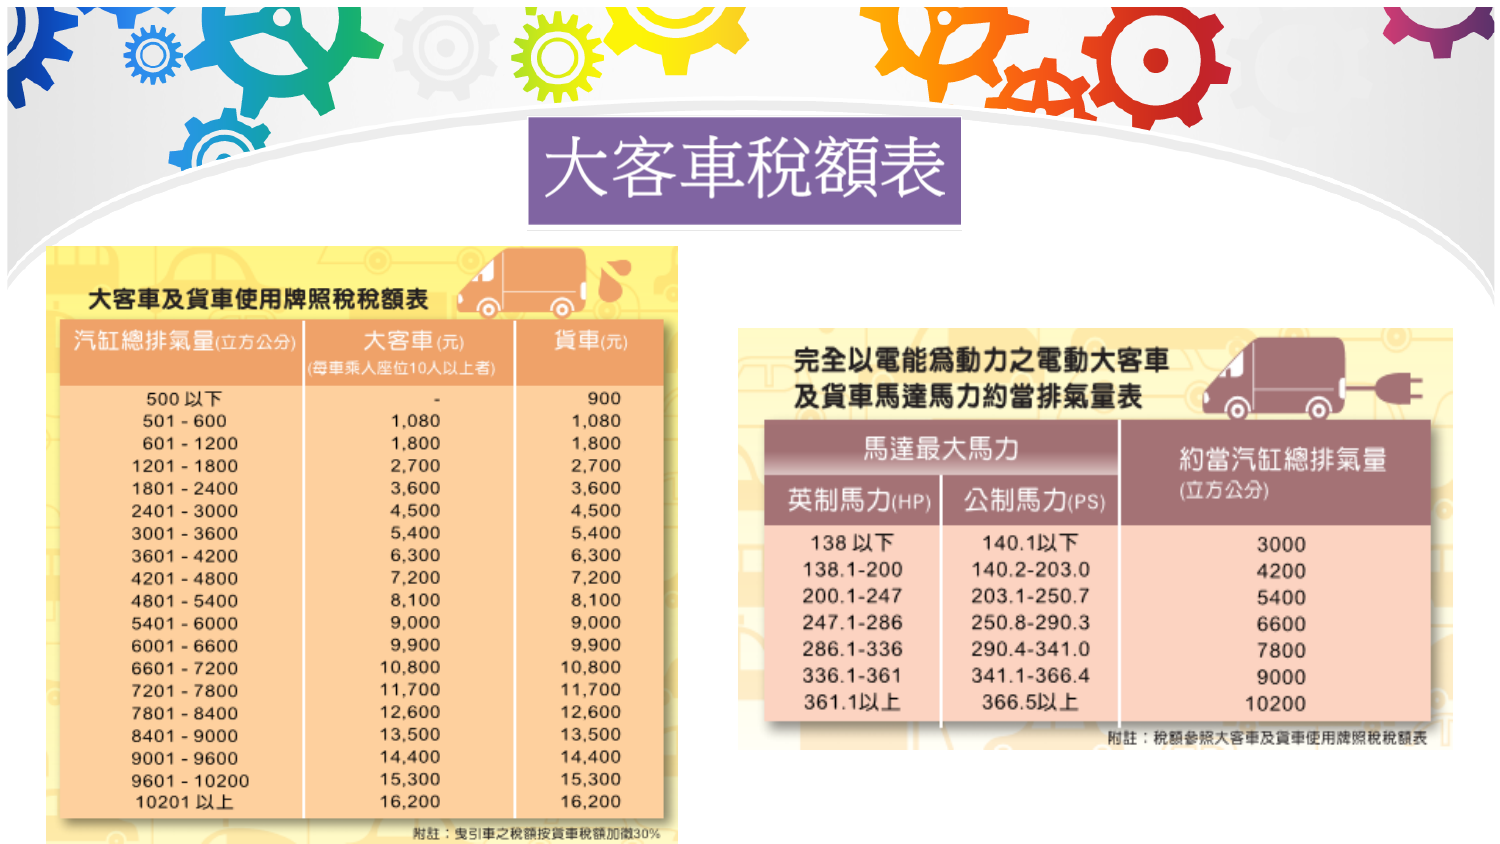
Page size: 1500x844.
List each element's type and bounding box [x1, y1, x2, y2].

picture [46, 246, 678, 844]
picture [527, 102, 962, 245]
picture [738, 328, 1453, 751]
